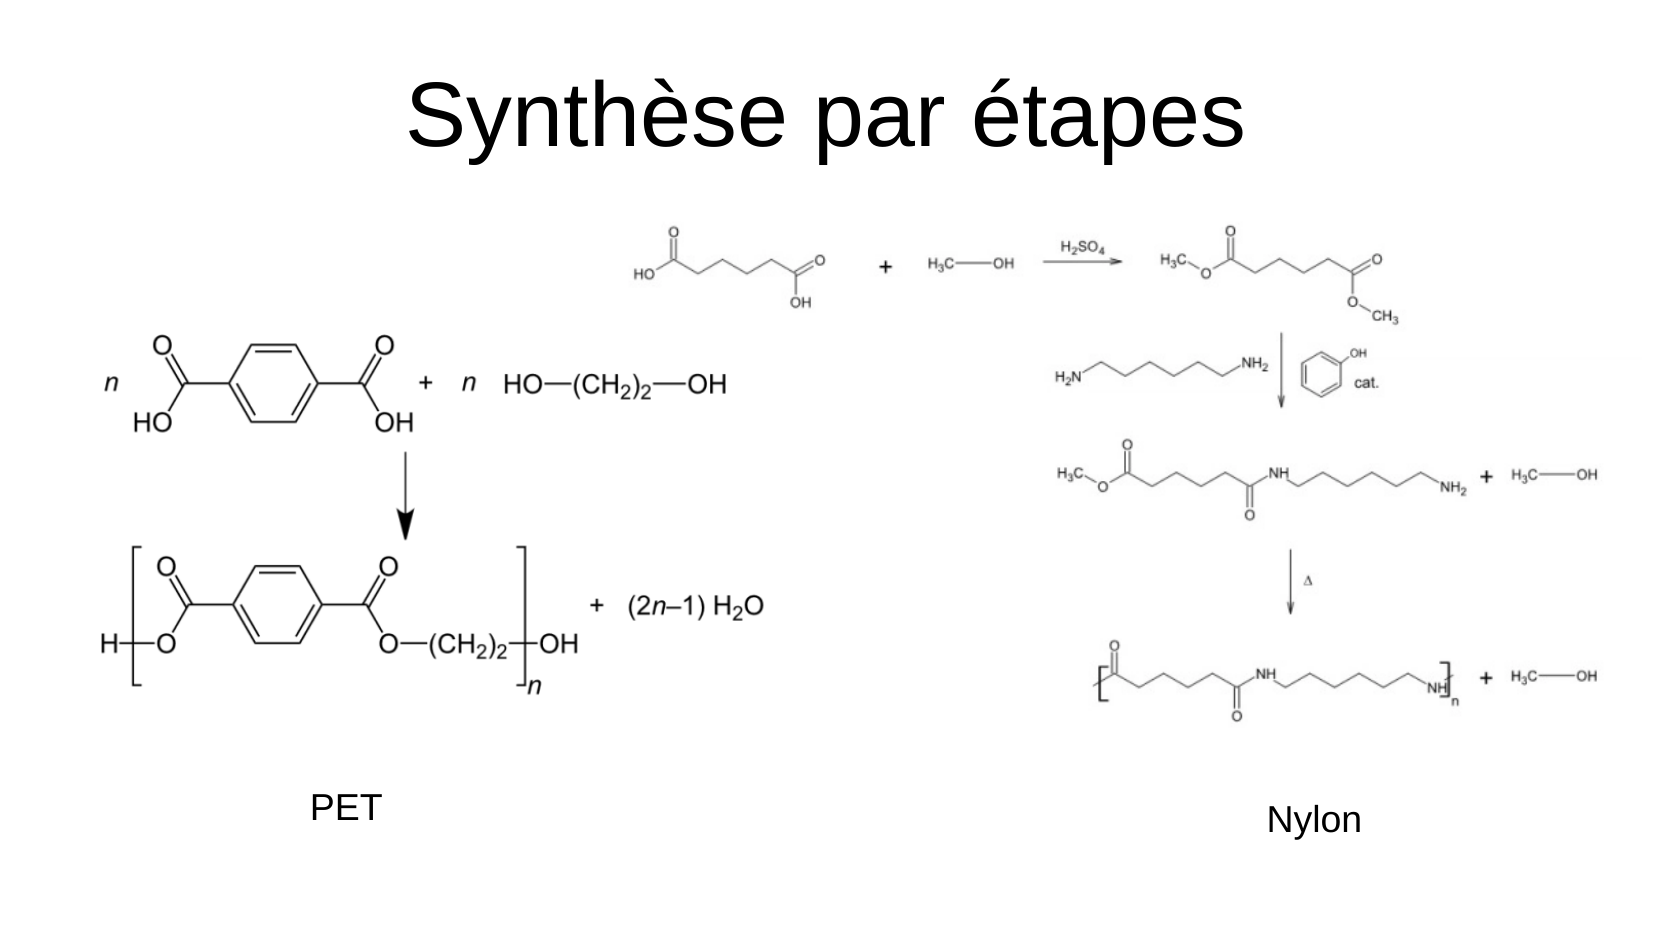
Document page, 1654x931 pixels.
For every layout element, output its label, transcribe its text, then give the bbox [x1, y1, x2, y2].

text_box Nylon [1251, 791, 1654, 891]
title Synthèse par étapes [82, 37, 1571, 193]
picture [97, 200, 1642, 760]
text_box PET [295, 779, 827, 837]
